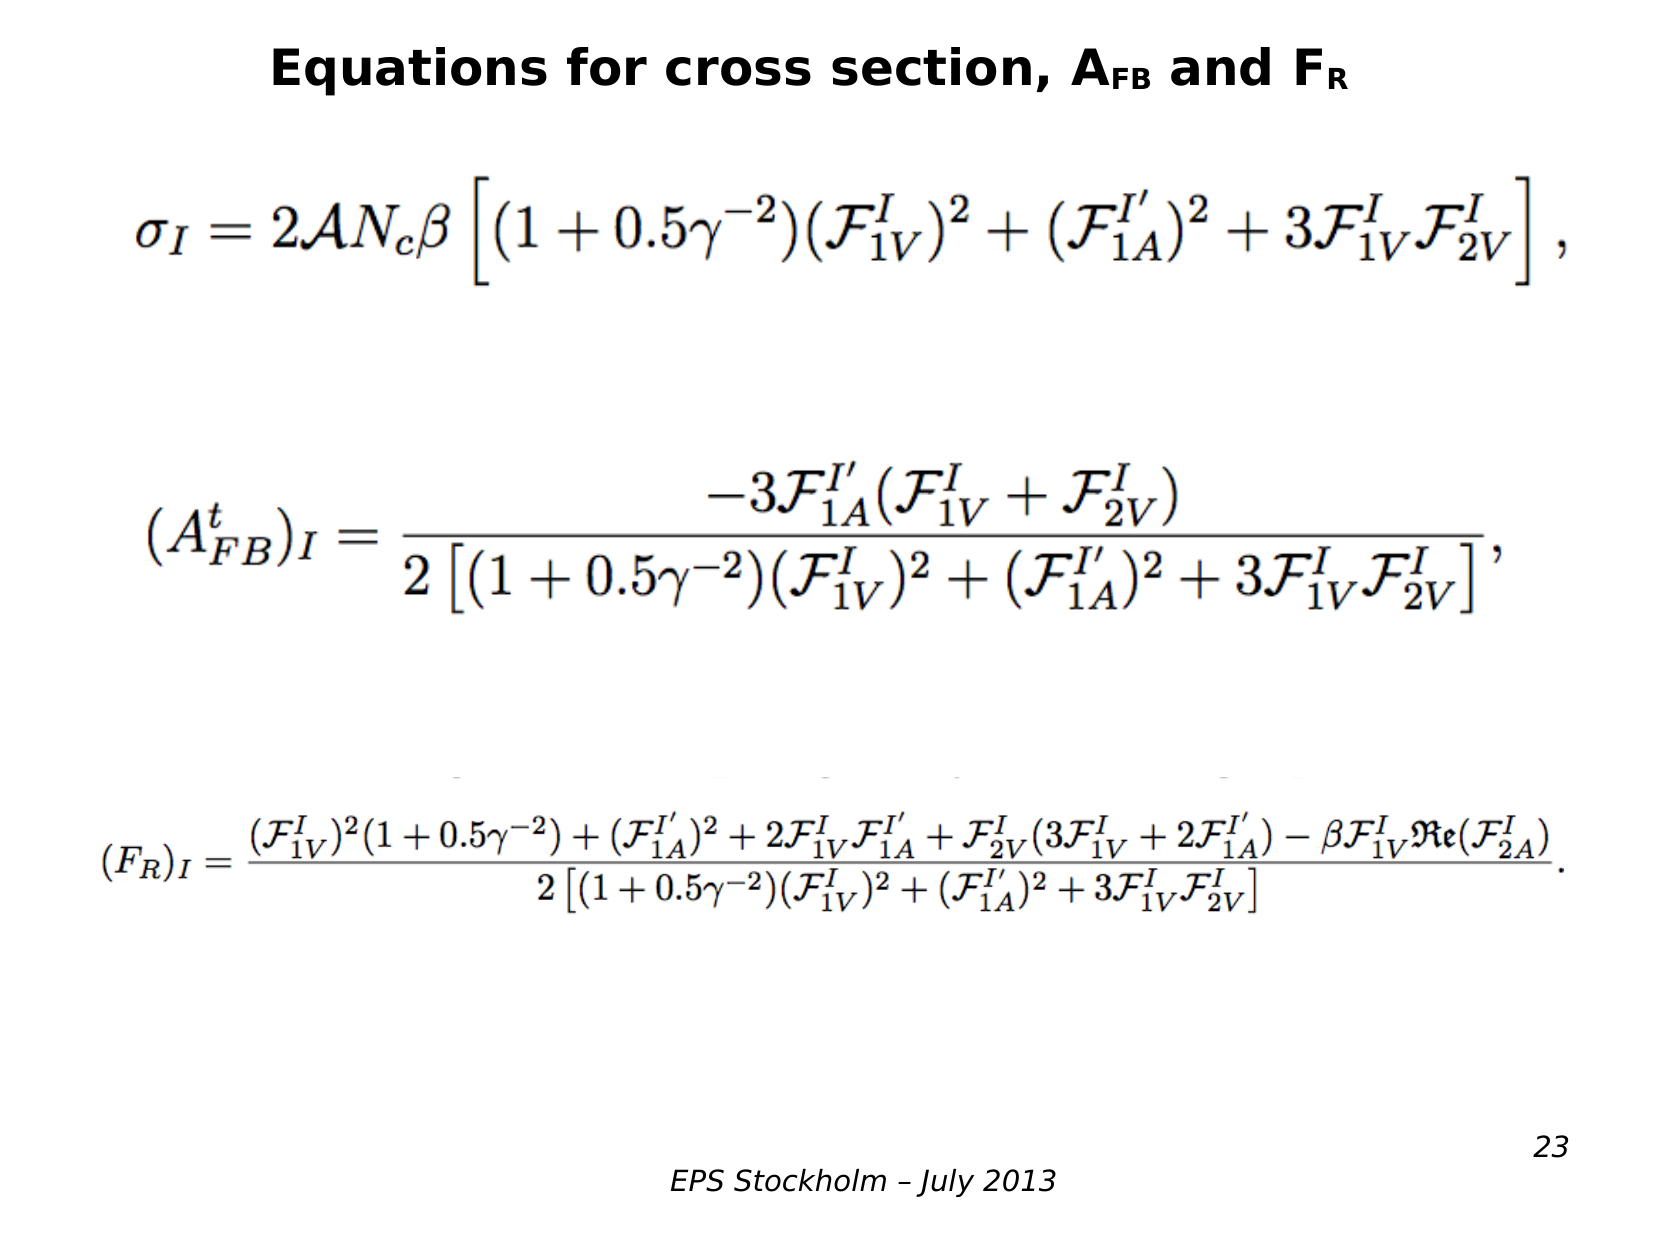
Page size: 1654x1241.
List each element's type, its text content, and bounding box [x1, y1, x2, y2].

picture [25, 421, 1603, 654]
picture [47, 777, 1564, 940]
text_box Equations for cross section, AFB and FR [254, 31, 1364, 121]
picture [55, 169, 1613, 326]
